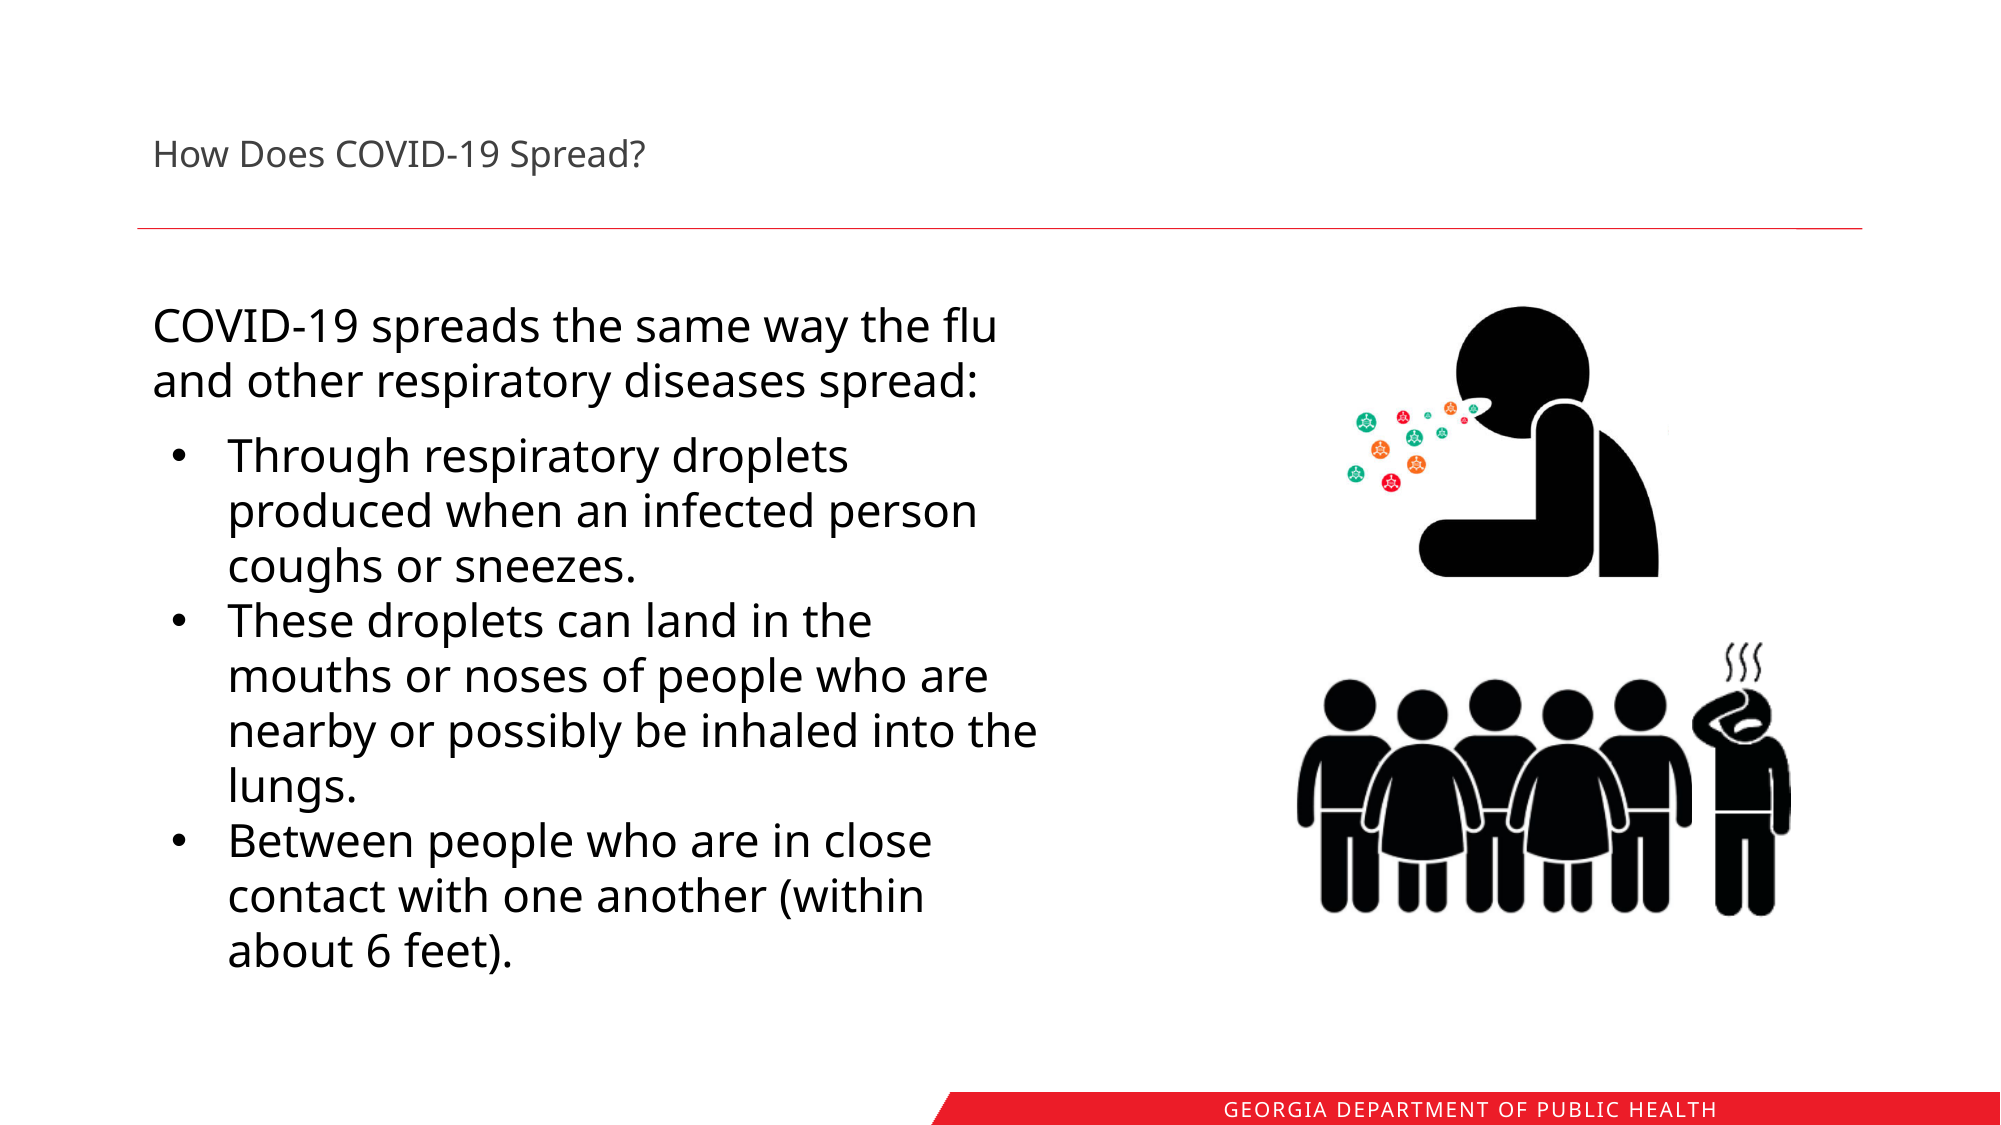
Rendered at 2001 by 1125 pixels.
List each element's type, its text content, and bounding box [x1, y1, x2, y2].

list COVID-19 spreads the same way the flu and other respiratory diseases spread: Through respiratory droplets produced when an infected person coughs or sneezes. These droplets can land in the mouths or noses of people who are nearby or possibly be inhaled into the lungs. Between people who are in close contact with one another (within about 6 feet). [137, 289, 1060, 1018]
picture [931, 1092, 2000, 1125]
picture [1292, 630, 1791, 927]
picture [1333, 295, 1669, 588]
title How Does COVID-19 Spread? [137, 128, 1863, 229]
